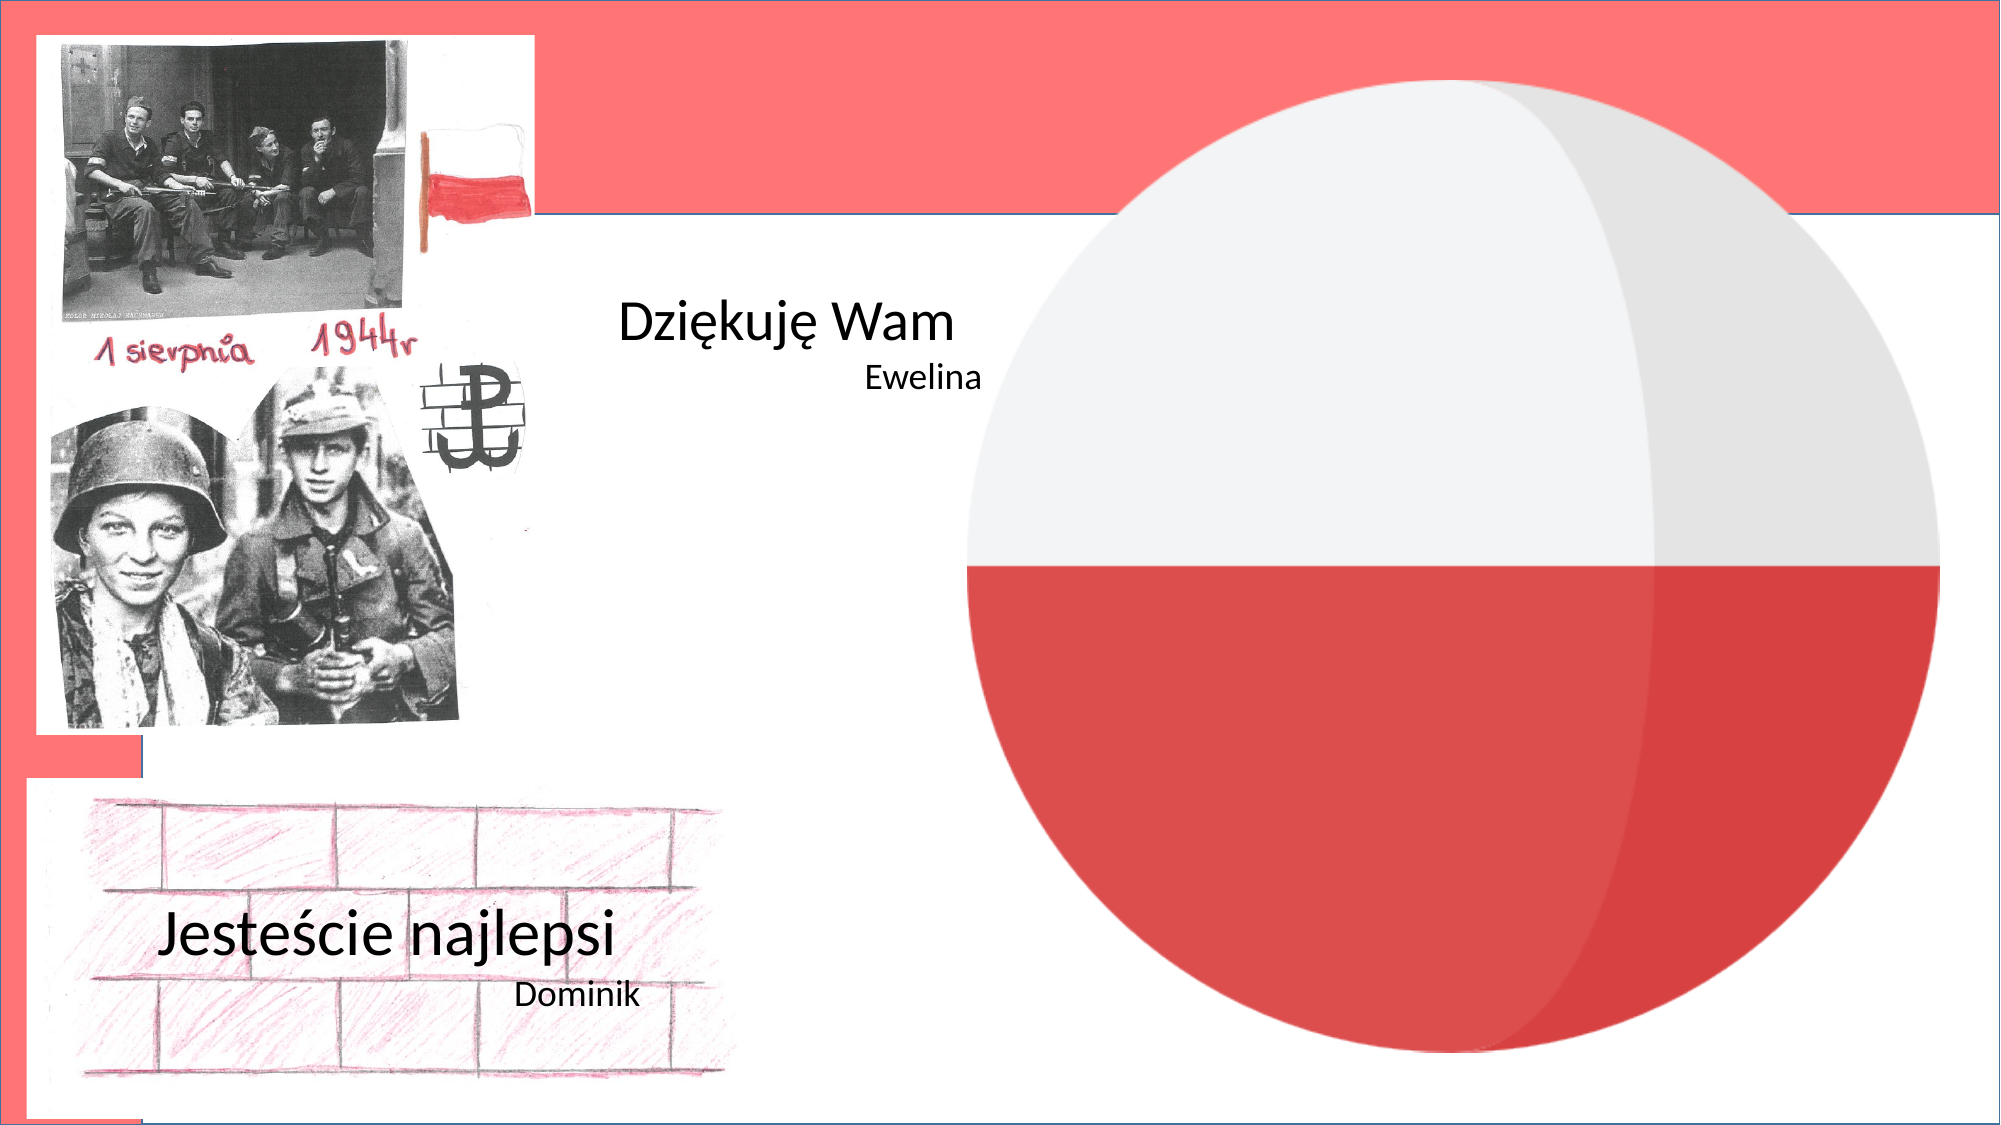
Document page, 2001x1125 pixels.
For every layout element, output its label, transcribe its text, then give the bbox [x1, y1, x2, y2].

text_box [0, 0, 2000, 1125]
text_box Dziękuję Wam Ewelina [603, 275, 967, 407]
text_box Jesteście najlepsi Dominik [142, 881, 967, 1023]
picture [36, 35, 535, 735]
picture [26, 778, 749, 1119]
picture [967, 80, 1940, 1053]
